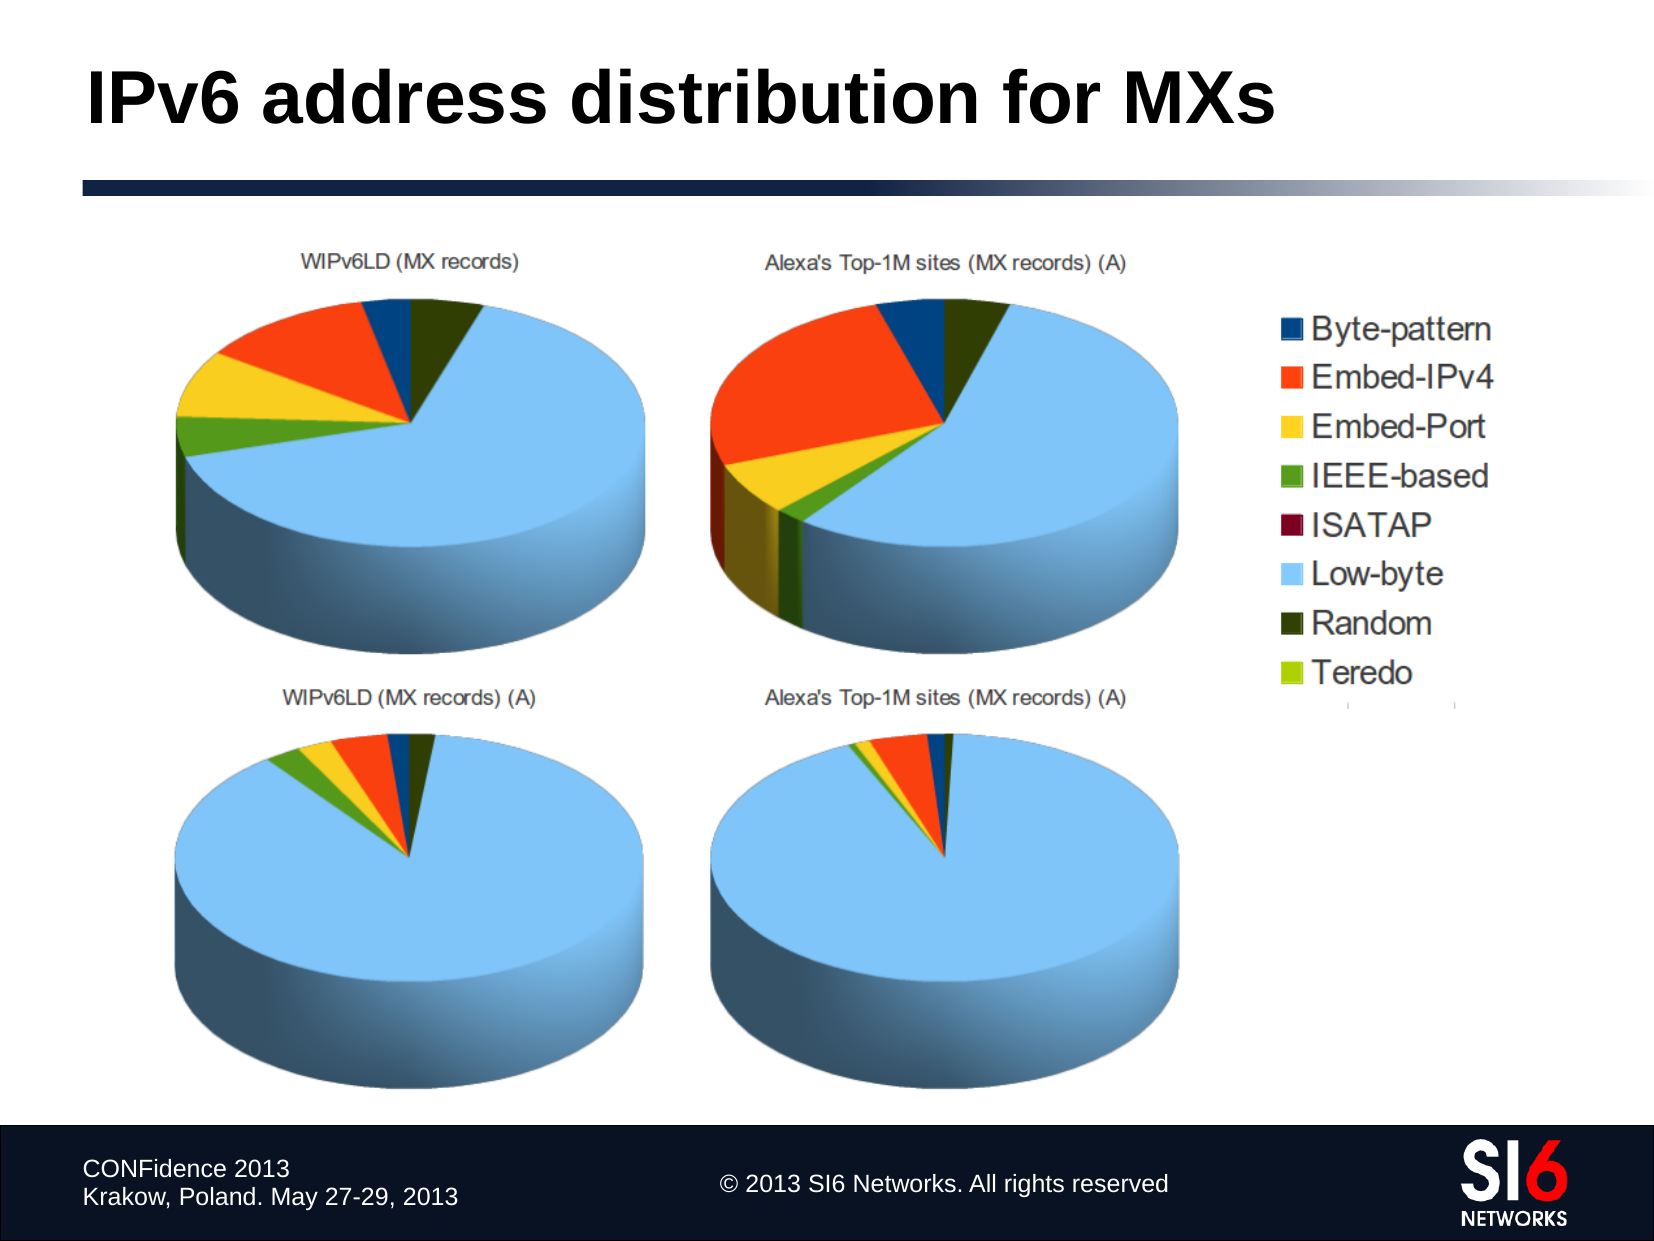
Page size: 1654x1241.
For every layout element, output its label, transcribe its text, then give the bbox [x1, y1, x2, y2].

picture [1461, 1139, 1567, 1226]
picture [150, 239, 1501, 1097]
title IPv6 address distribution for MXs [86, 30, 1576, 166]
